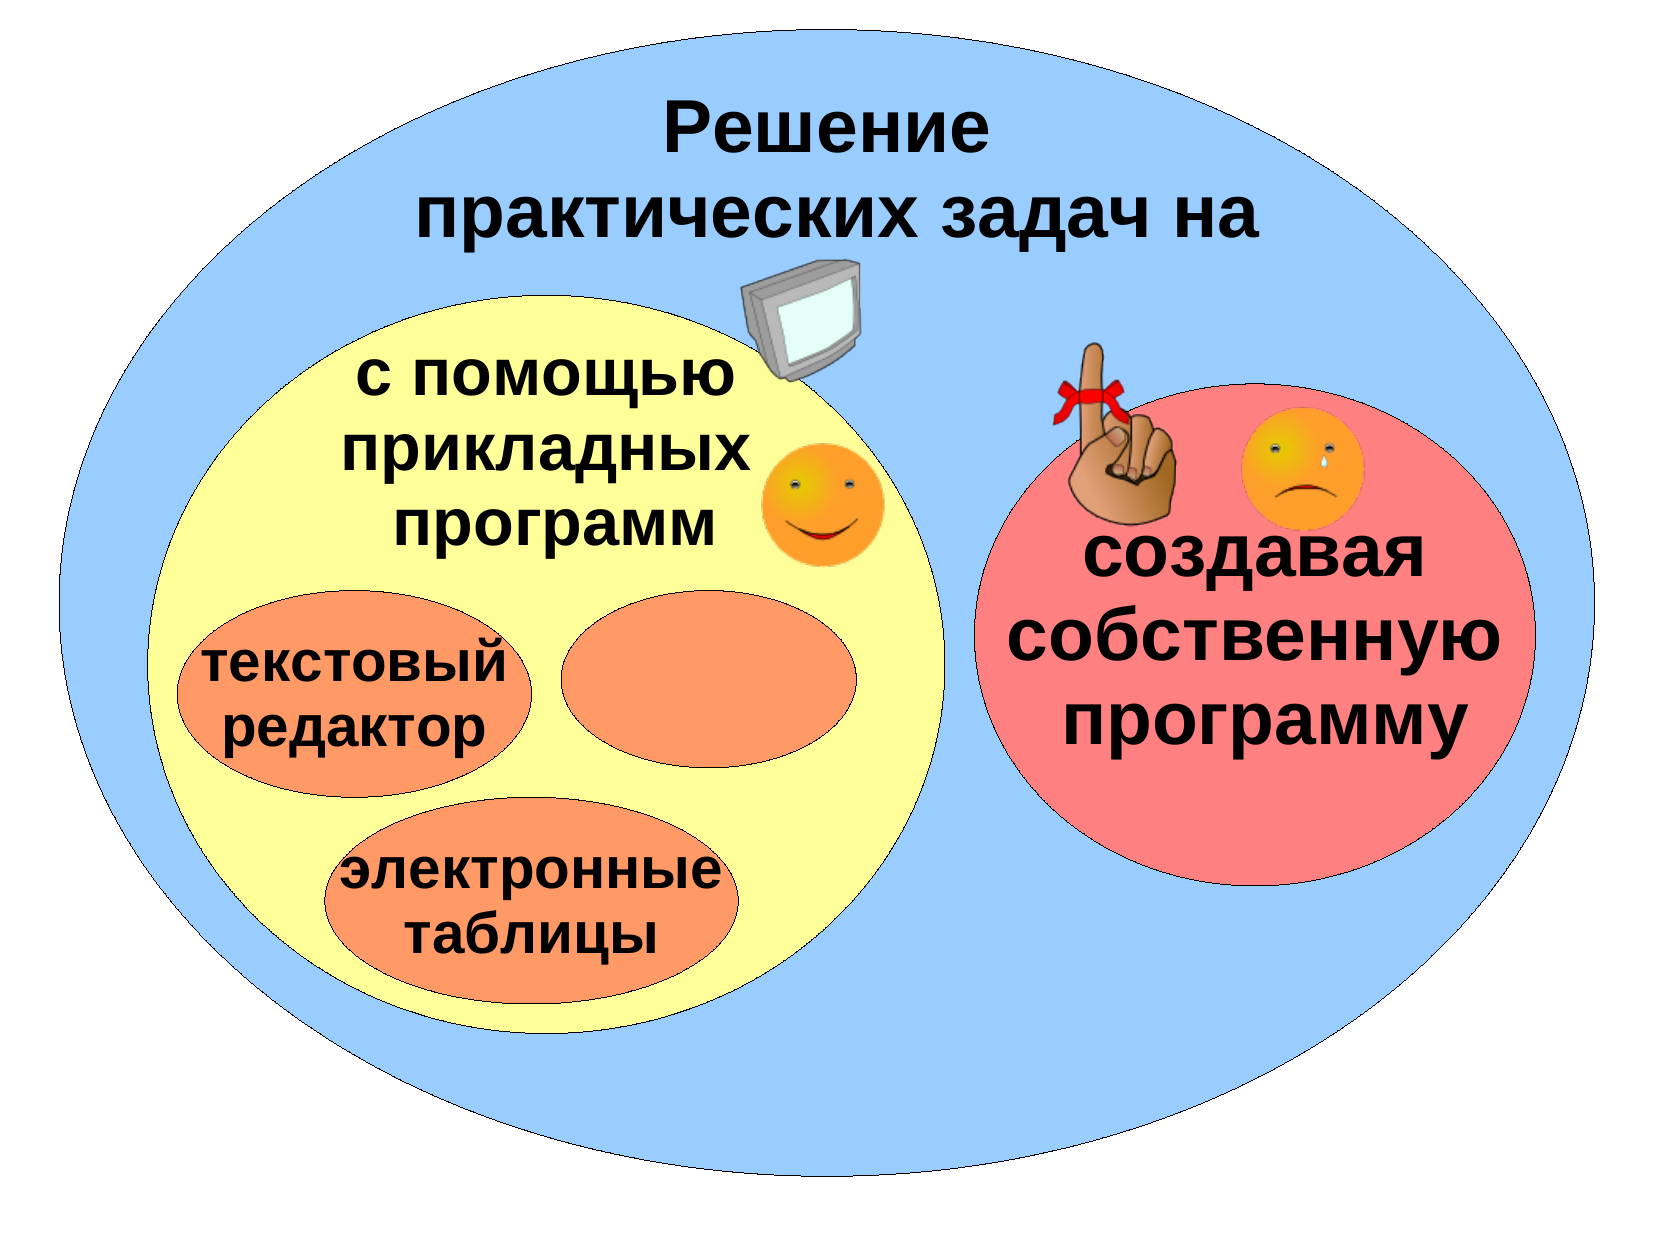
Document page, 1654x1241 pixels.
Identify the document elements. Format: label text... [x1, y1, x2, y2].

text_box с помощью прикладных программ [147, 295, 945, 1034]
text_box электронные таблицы [324, 797, 739, 1004]
text_box [561, 590, 857, 768]
picture [1240, 406, 1366, 532]
text_box создавая собственную программу [974, 383, 1536, 886]
picture [760, 442, 886, 568]
picture [738, 258, 864, 384]
text_box Решение практических задач на [59, 29, 1595, 1177]
text_box текстовый редактор [177, 590, 532, 798]
picture [1052, 342, 1178, 527]
